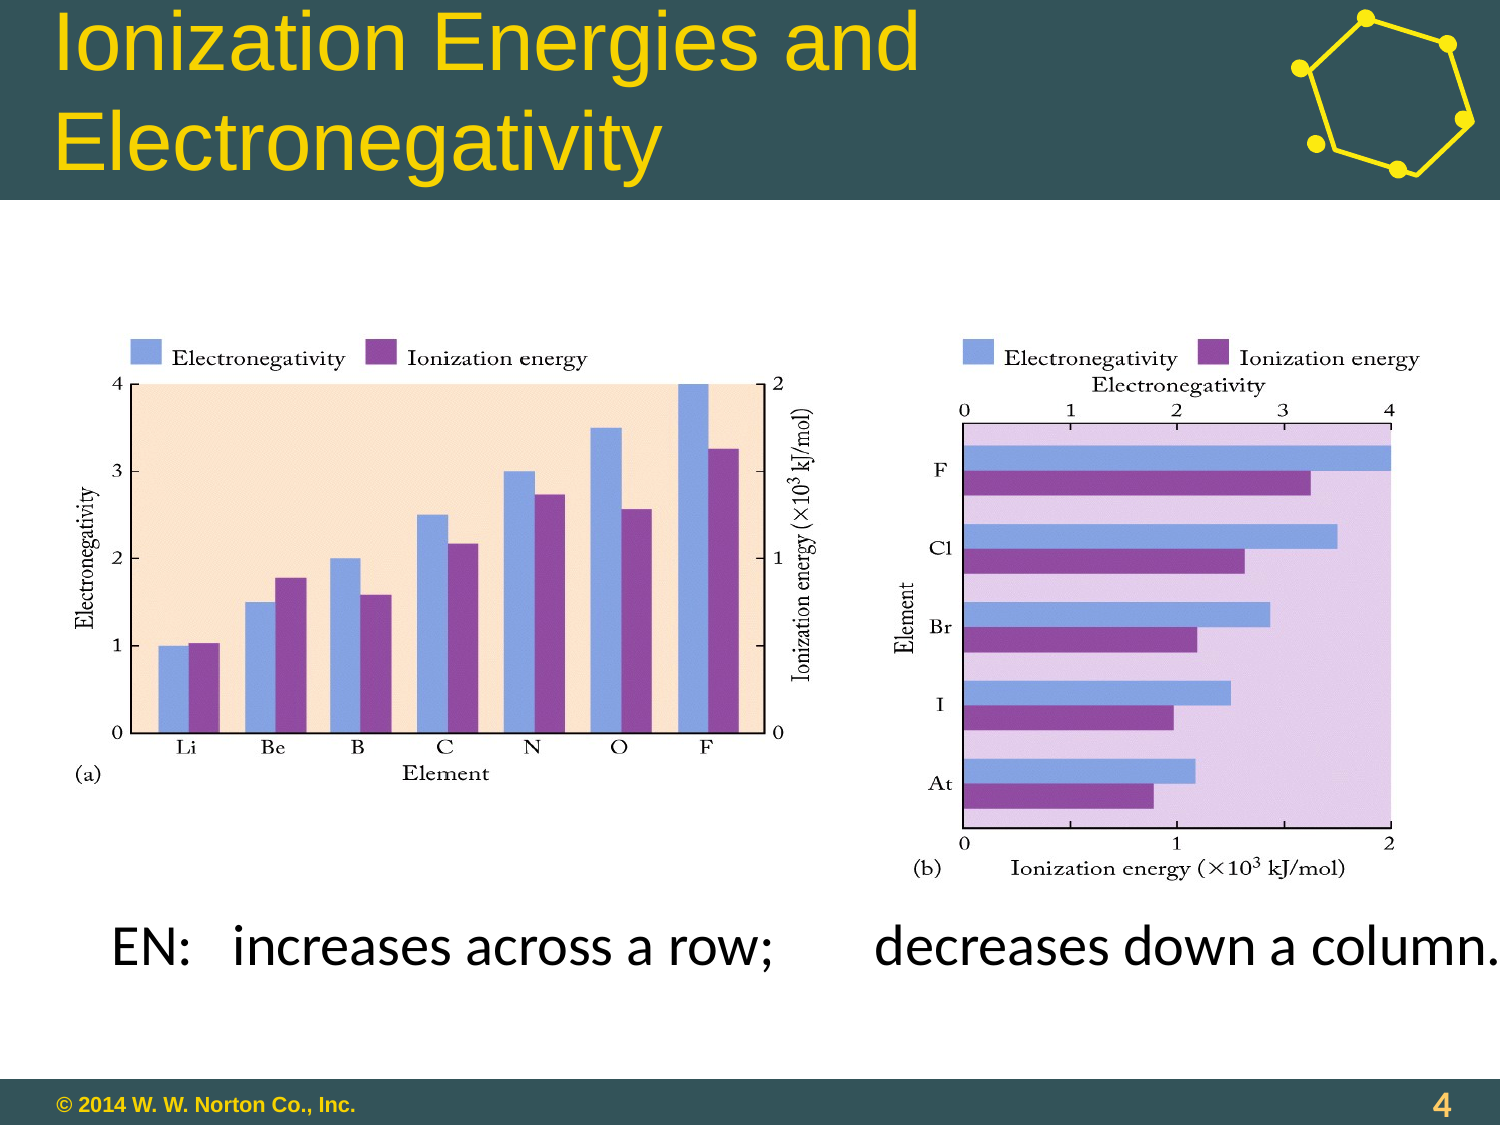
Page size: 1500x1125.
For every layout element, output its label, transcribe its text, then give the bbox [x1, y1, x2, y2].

text_box EN: increases across a row; decreases down a column. [97, 900, 1500, 985]
picture [68, 333, 1432, 888]
slide_number <number> [1417, 1076, 1468, 1125]
title Ionization Energies and Electronegativity [37, 0, 1118, 175]
